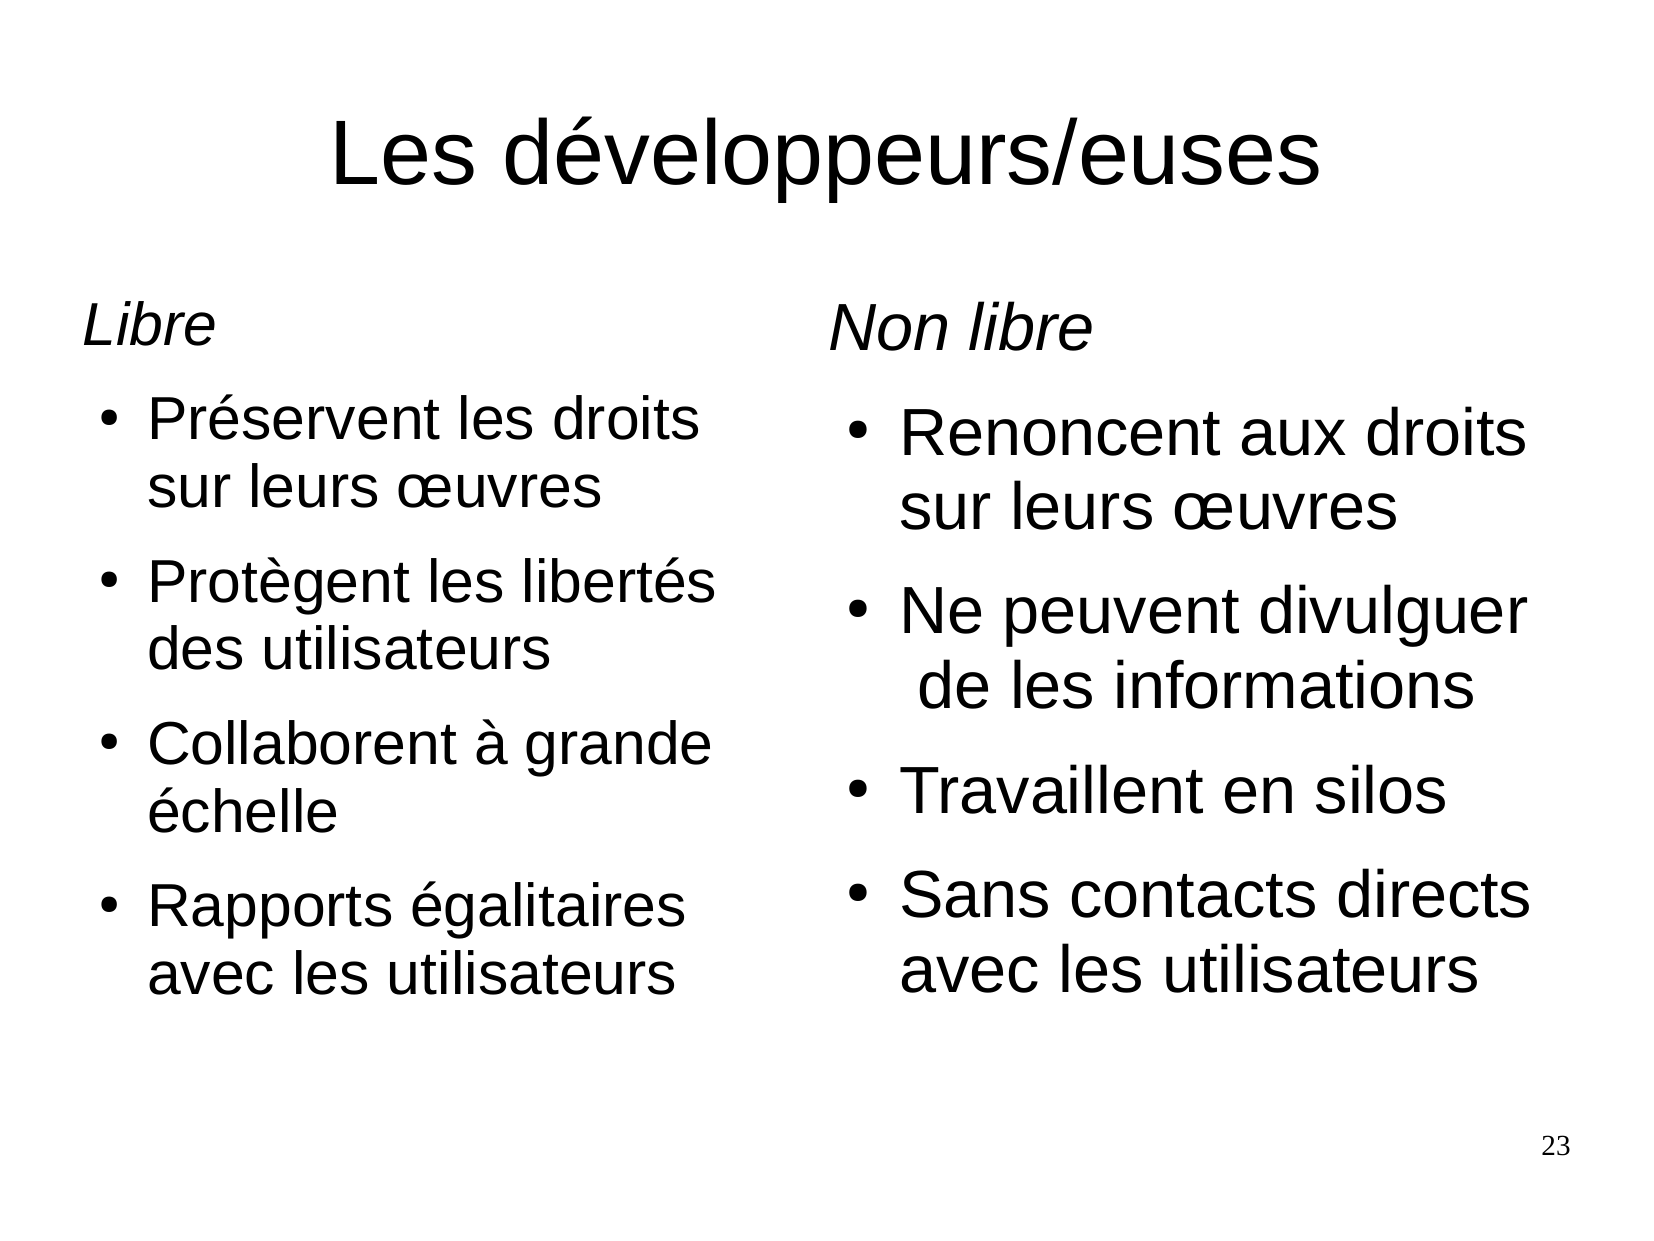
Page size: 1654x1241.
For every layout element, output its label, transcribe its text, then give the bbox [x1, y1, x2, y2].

title Les développeurs/euses [82, 49, 1571, 257]
list Non libre Renoncent aux droits sur leurs œuvres Ne peuvent divulguer de les informations Travaillent en silos Sans contacts directs avec les utilisateurs [828, 290, 1539, 1010]
list Libre Préservent les droits sur leurs œuvres Protègent les libertés des utilisateurs Collaborent à grande échelle Rapports égalitaires avec les utilisateurs [82, 290, 793, 1010]
